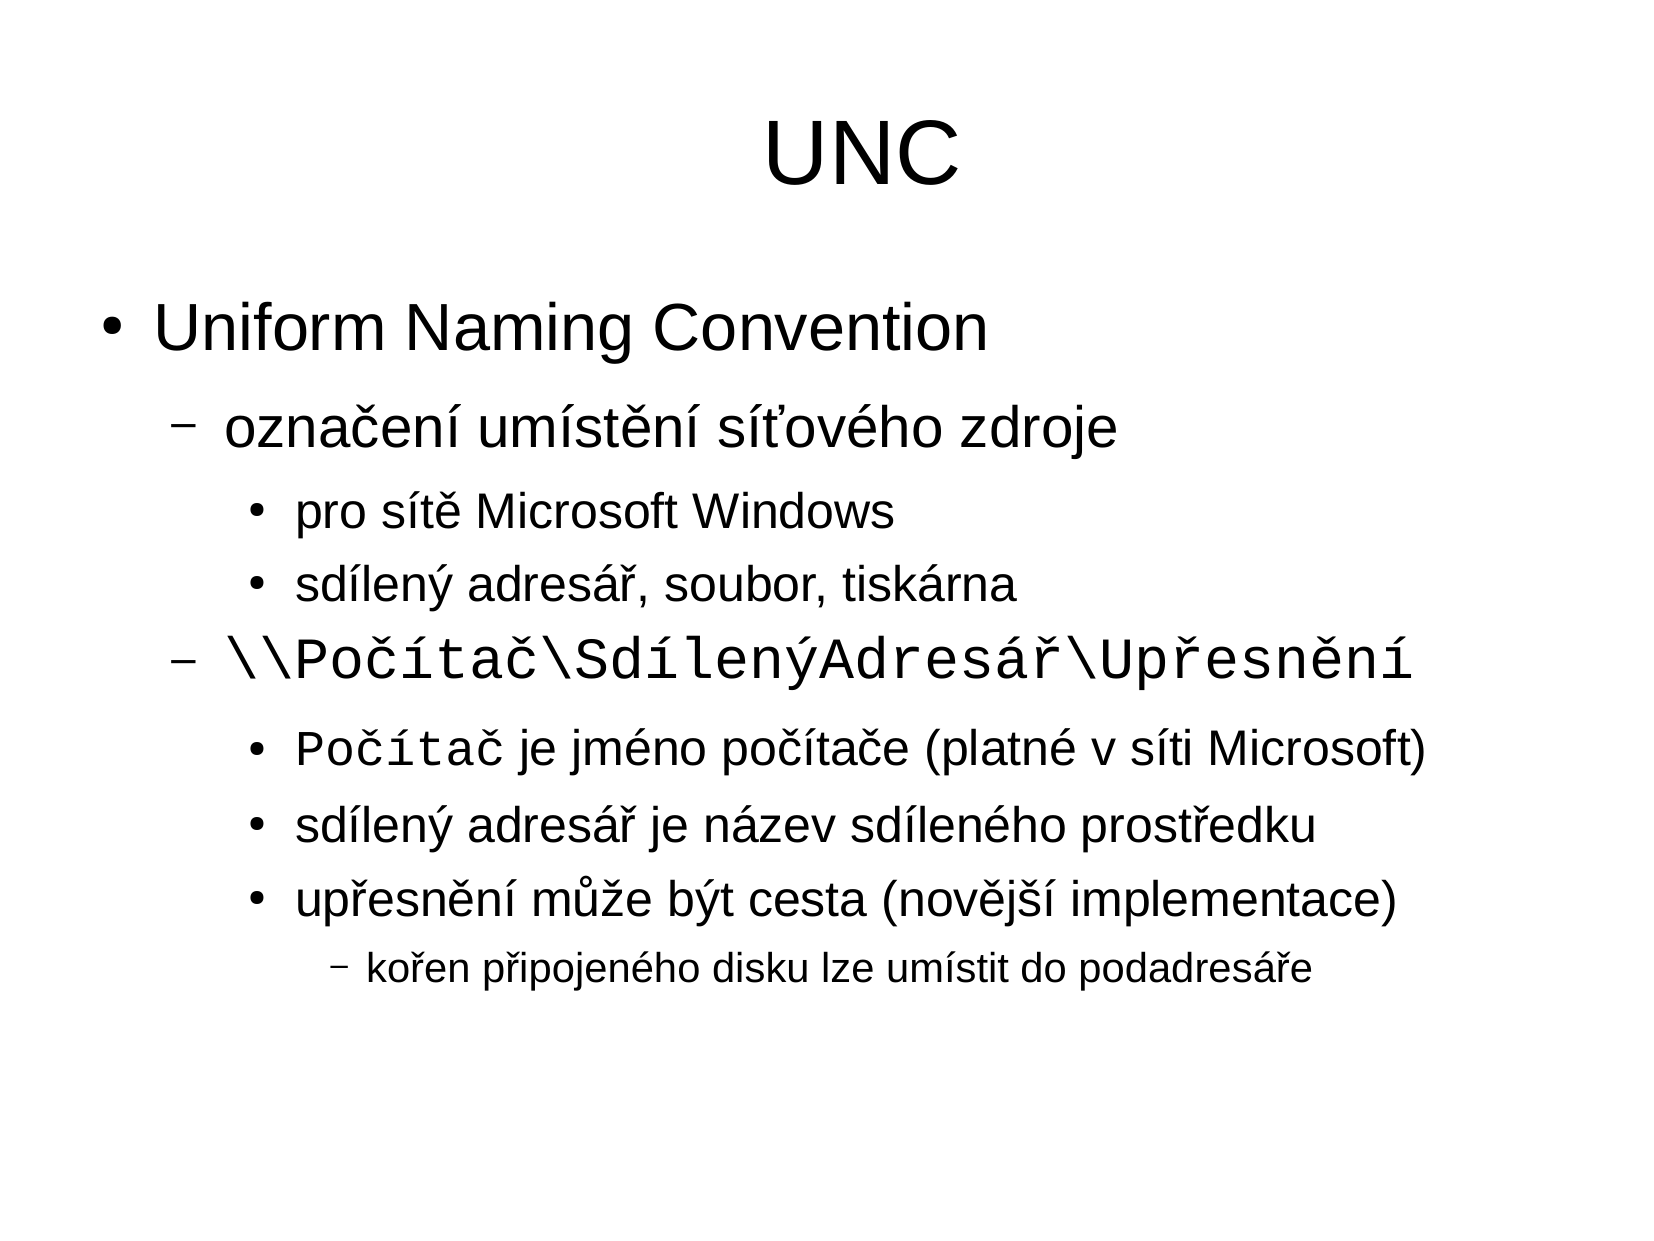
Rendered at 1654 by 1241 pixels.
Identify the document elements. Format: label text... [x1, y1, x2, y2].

title UNC [82, 49, 1571, 257]
list Uniform Naming Convention označení umístění síťového zdroje pro sítě Microsoft Windows sdílený adresář, soubor, tiskárna \\Počítač\SdílenýAdresář\Upřesnění Počítač je jméno počítače (platné v síti Microsoft) sdílený adresář je název sdíleného prostředku upřesnění může být cesta (novější implementace) kořen připojeného disku lze umístit do podadresáře [82, 290, 1571, 1109]
